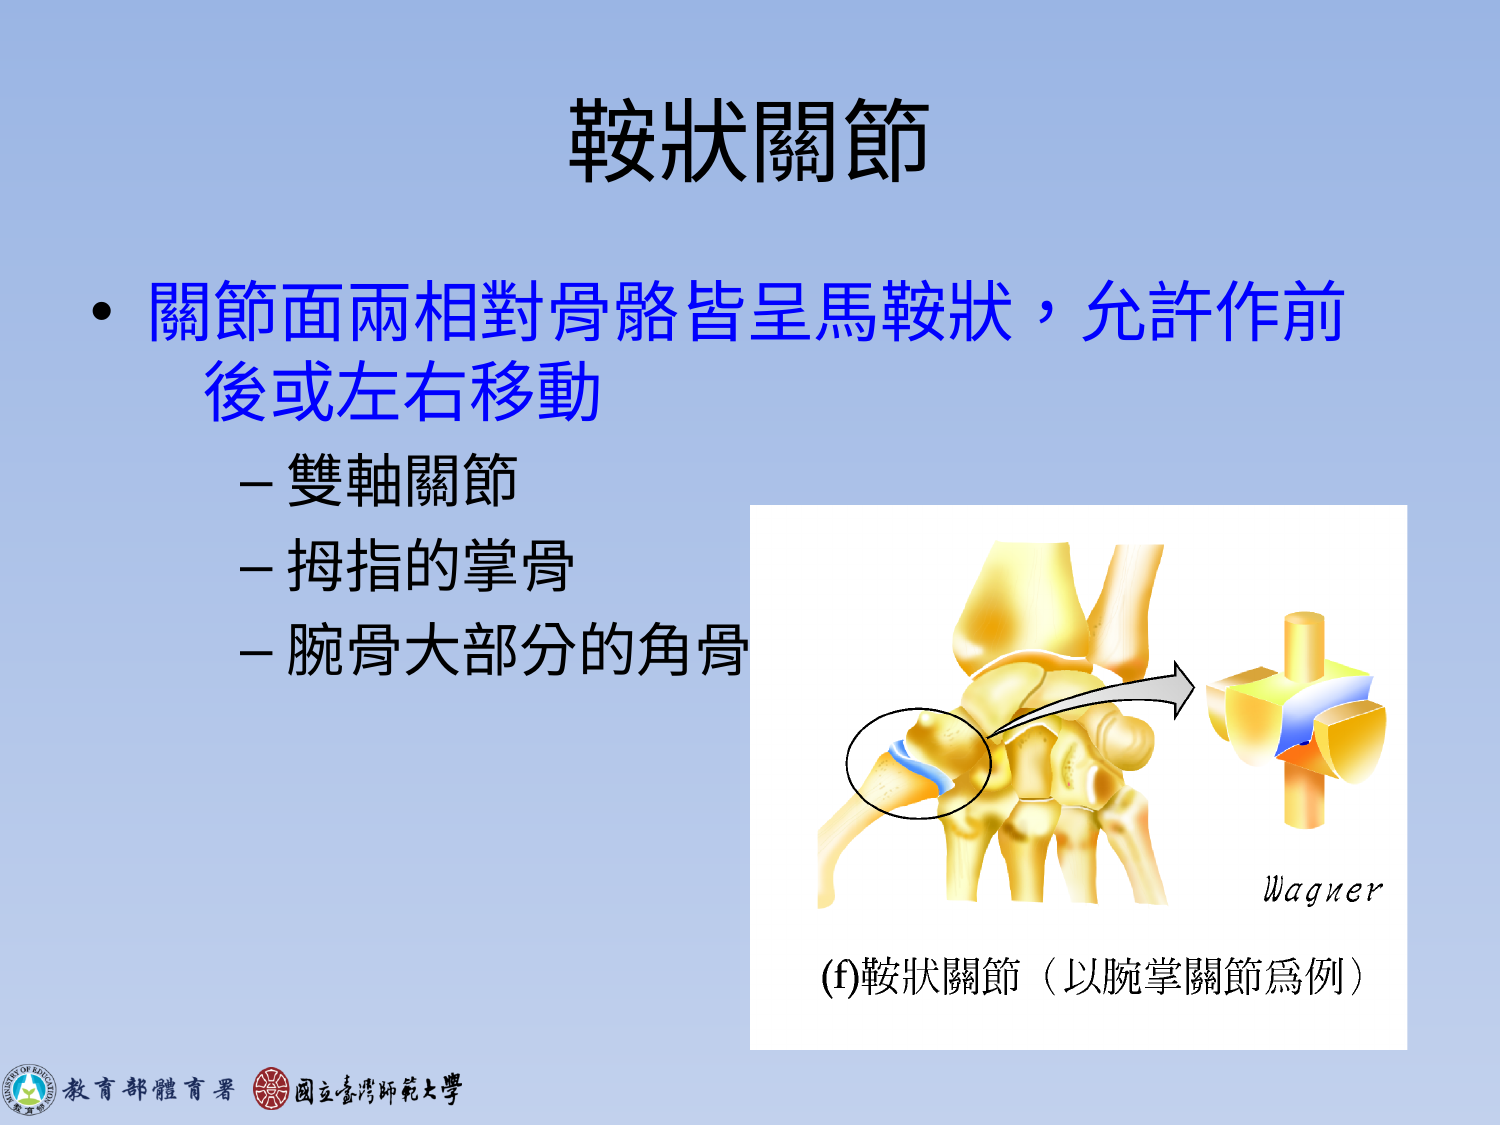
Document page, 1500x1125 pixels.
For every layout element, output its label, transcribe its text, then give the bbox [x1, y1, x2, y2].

list 關節面兩相對骨骼皆呈馬鞍狀，允許作前後或左右移動 雙軸關節 拇指的掌骨 腕骨大部分的角骨 [75, 262, 1426, 1005]
title 鞍狀關節 [75, 45, 1426, 233]
picture [750, 505, 1408, 1051]
